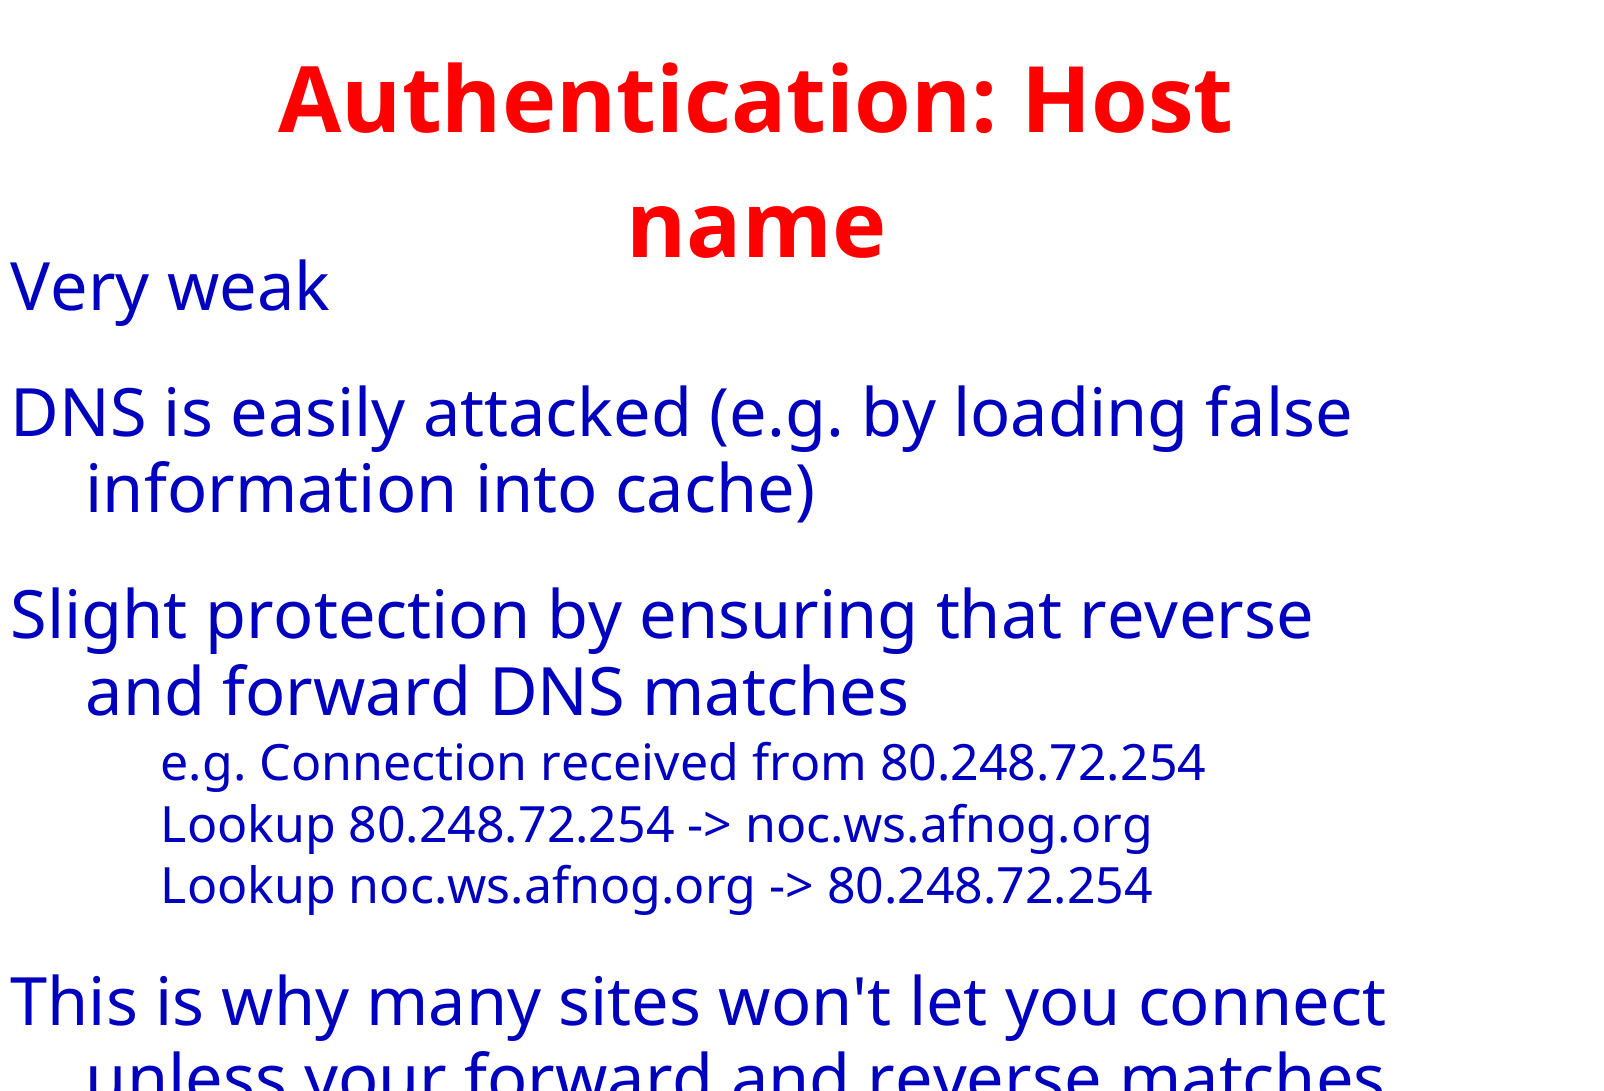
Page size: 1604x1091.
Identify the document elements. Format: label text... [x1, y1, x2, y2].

list Very weak DNS is easily attacked (e.g. by loading false information into cache) Slight protection by ensuring that reverse and forward DNS matches e.g. Connection received from 80.248.72.254 Lookup 80.248.72.254 -> noc.ws.afnog.org Lookup noc.ws.afnog.org -> 80.248.72.254 This is why many sites won't let you connect unless your forward and reverse matches [10, 249, 1422, 1049]
title Authentication: Host name [166, 34, 1347, 148]
